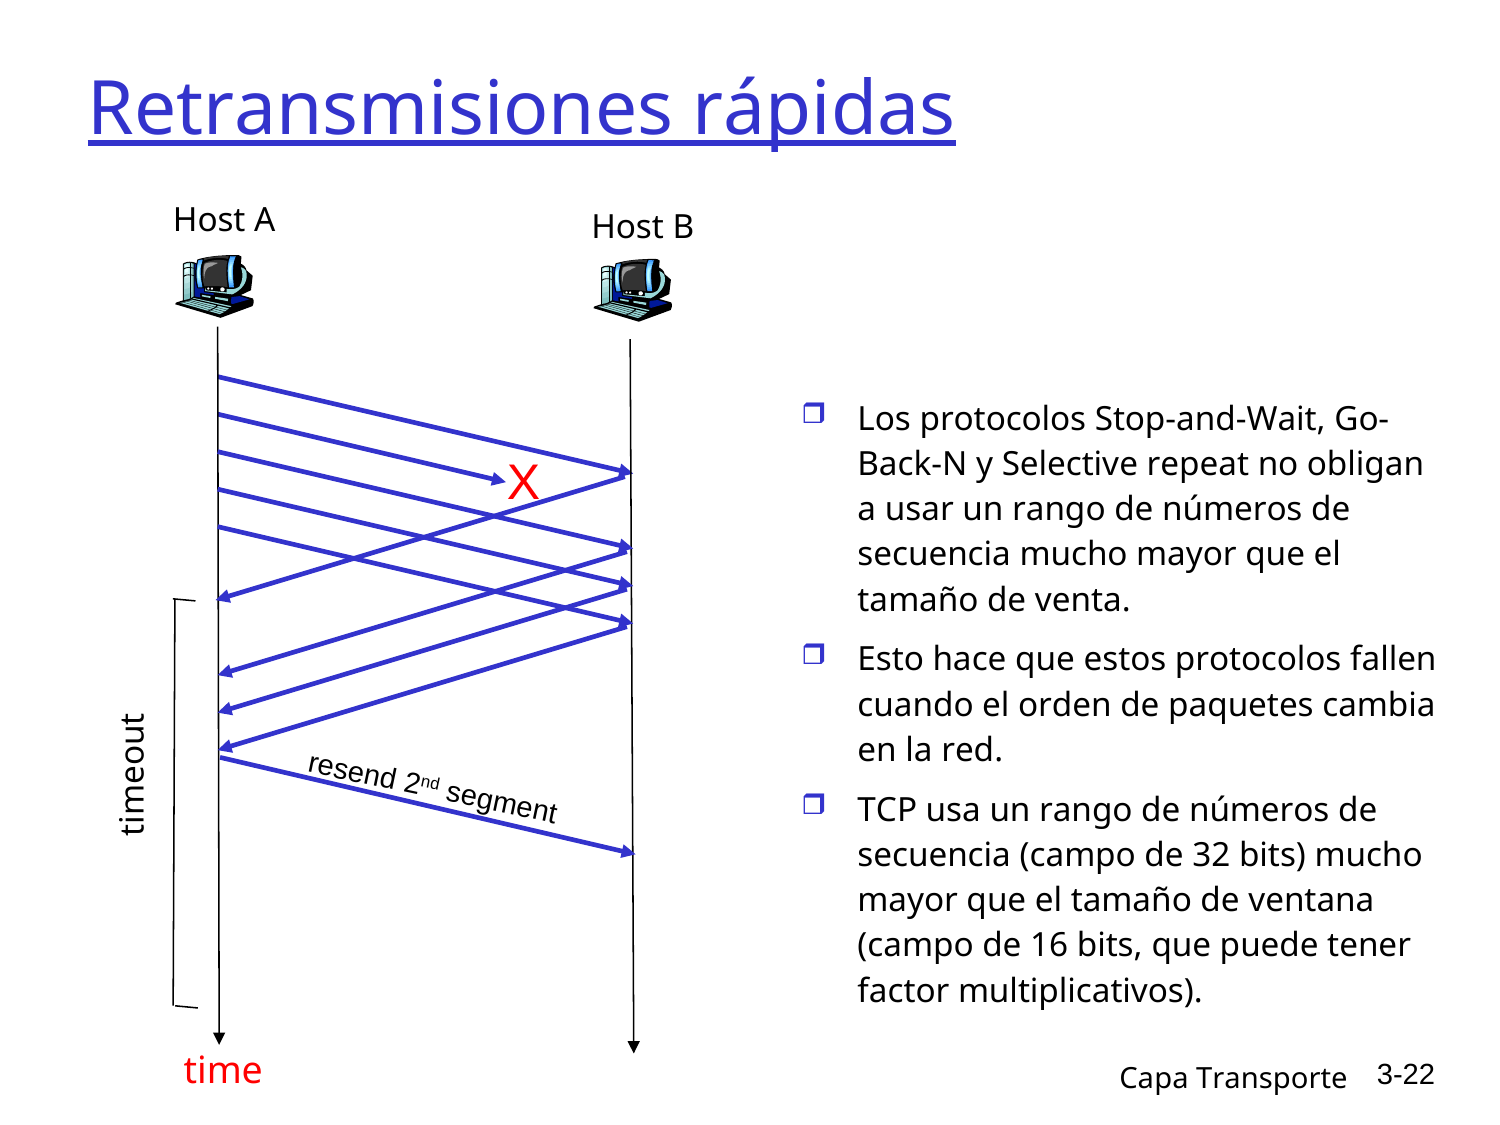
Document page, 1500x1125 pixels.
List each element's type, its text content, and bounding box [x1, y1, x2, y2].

text_box X [492, 441, 539, 517]
picture [593, 258, 674, 322]
text_box time [168, 1038, 278, 1100]
text_box resend 2nd segment [289, 732, 626, 851]
text_box Los protocolos Stop-and-Wait, Go-Back-N y Selective repeat no obligan a usar un rango de números de secuencia mucho mayor que el tamaño de venta. Esto hace que estos protocolos fallen cuando el orden de paquetes cambia en la red. TCP usa un rango de números de secuencia (campo de 32 bits) mucho mayor que el tamaño de ventana (campo de 16 bits, que puede tener factor multiplicativos). [786, 387, 1466, 938]
title Retransmisiones rápidas [87, 23, 1426, 188]
text_box Host A [158, 190, 291, 247]
text_box timeout [102, 698, 158, 851]
picture [175, 254, 255, 318]
text_box Host B [576, 197, 710, 253]
